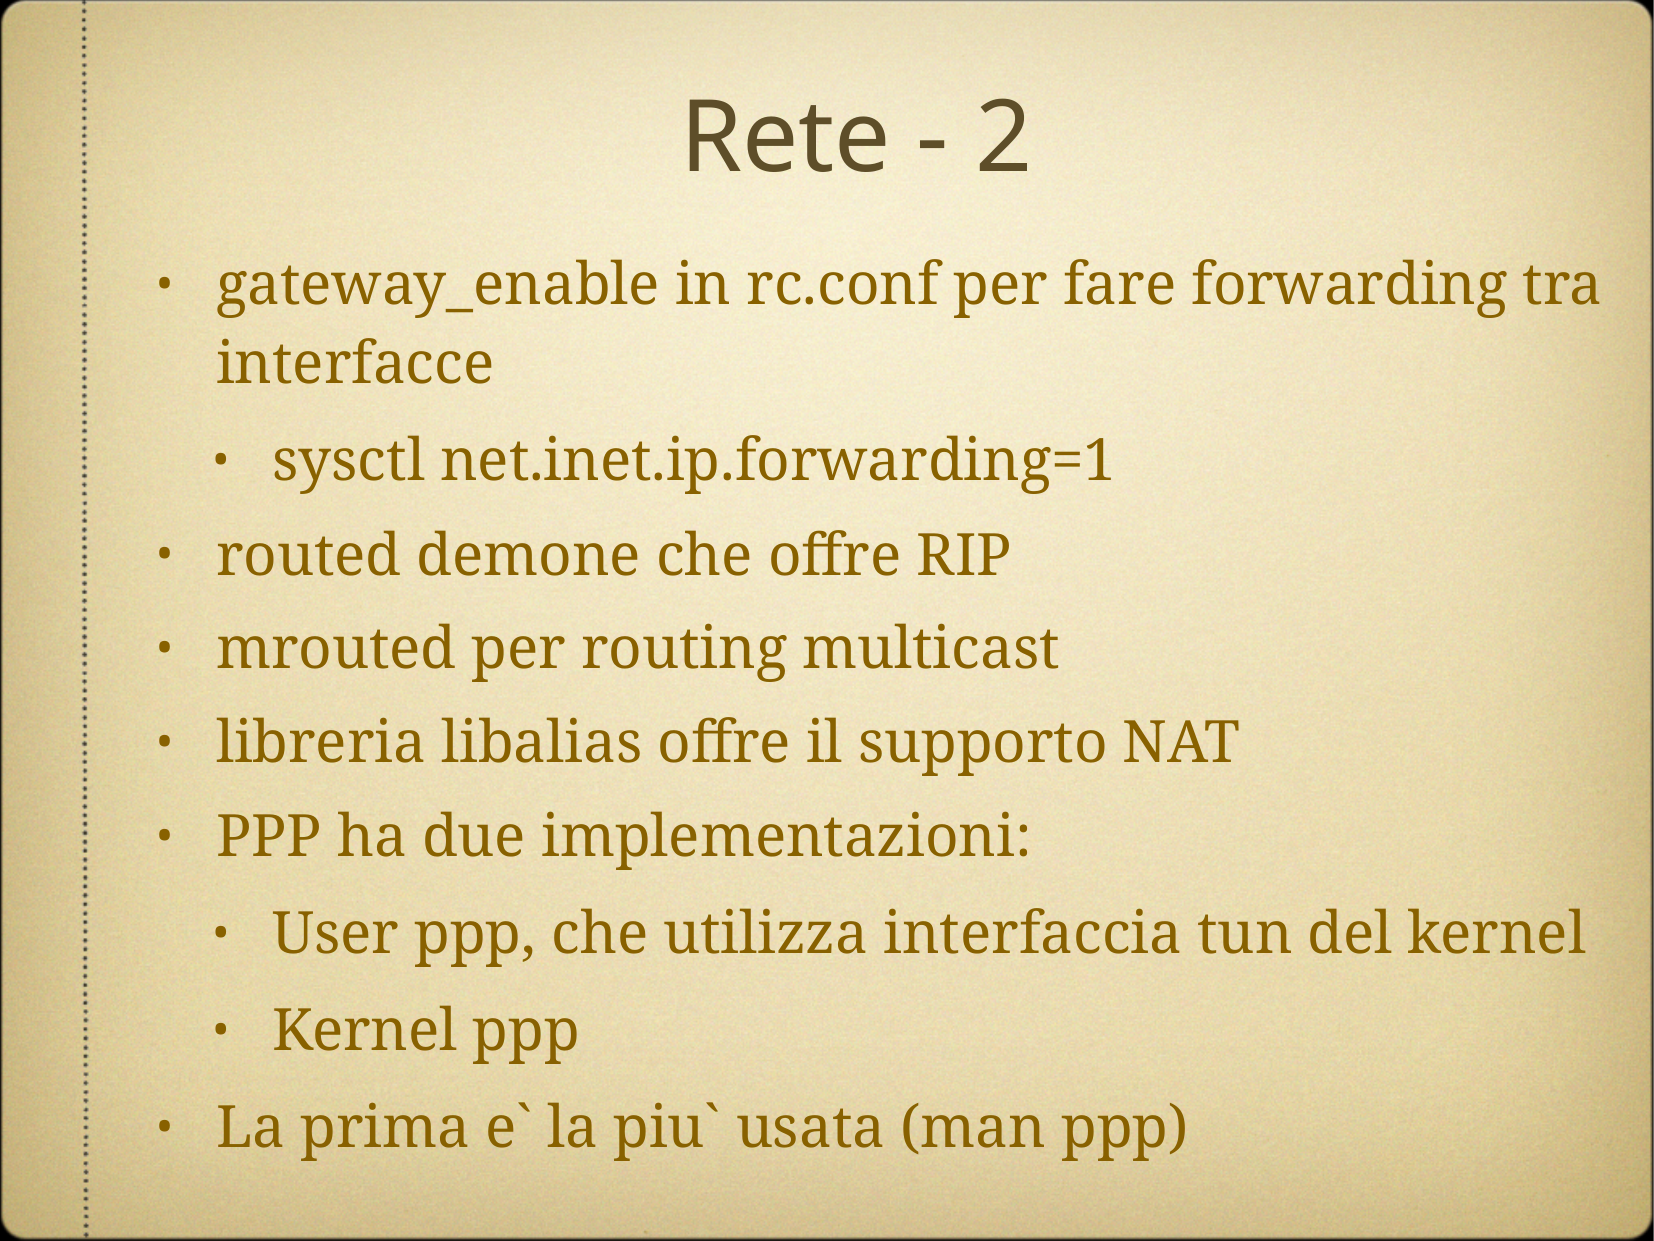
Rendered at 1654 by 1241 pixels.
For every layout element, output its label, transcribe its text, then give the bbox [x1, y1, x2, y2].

picture [0, 0, 1654, 1241]
list gateway_enable in rc.conf per fare forwarding tra interfacce sysctl net.inet.ip.forwarding=1 routed demone che offre RIP mrouted per routing multicast libreria libalias offre il supporto NAT PPP ha due implementazioni: User ppp, che utilizza interfaccia tun del kernel Kernel ppp La prima e` la piu` usata (man ppp) [121, 242, 1612, 1173]
title Rete - 2 [118, 0, 1595, 265]
